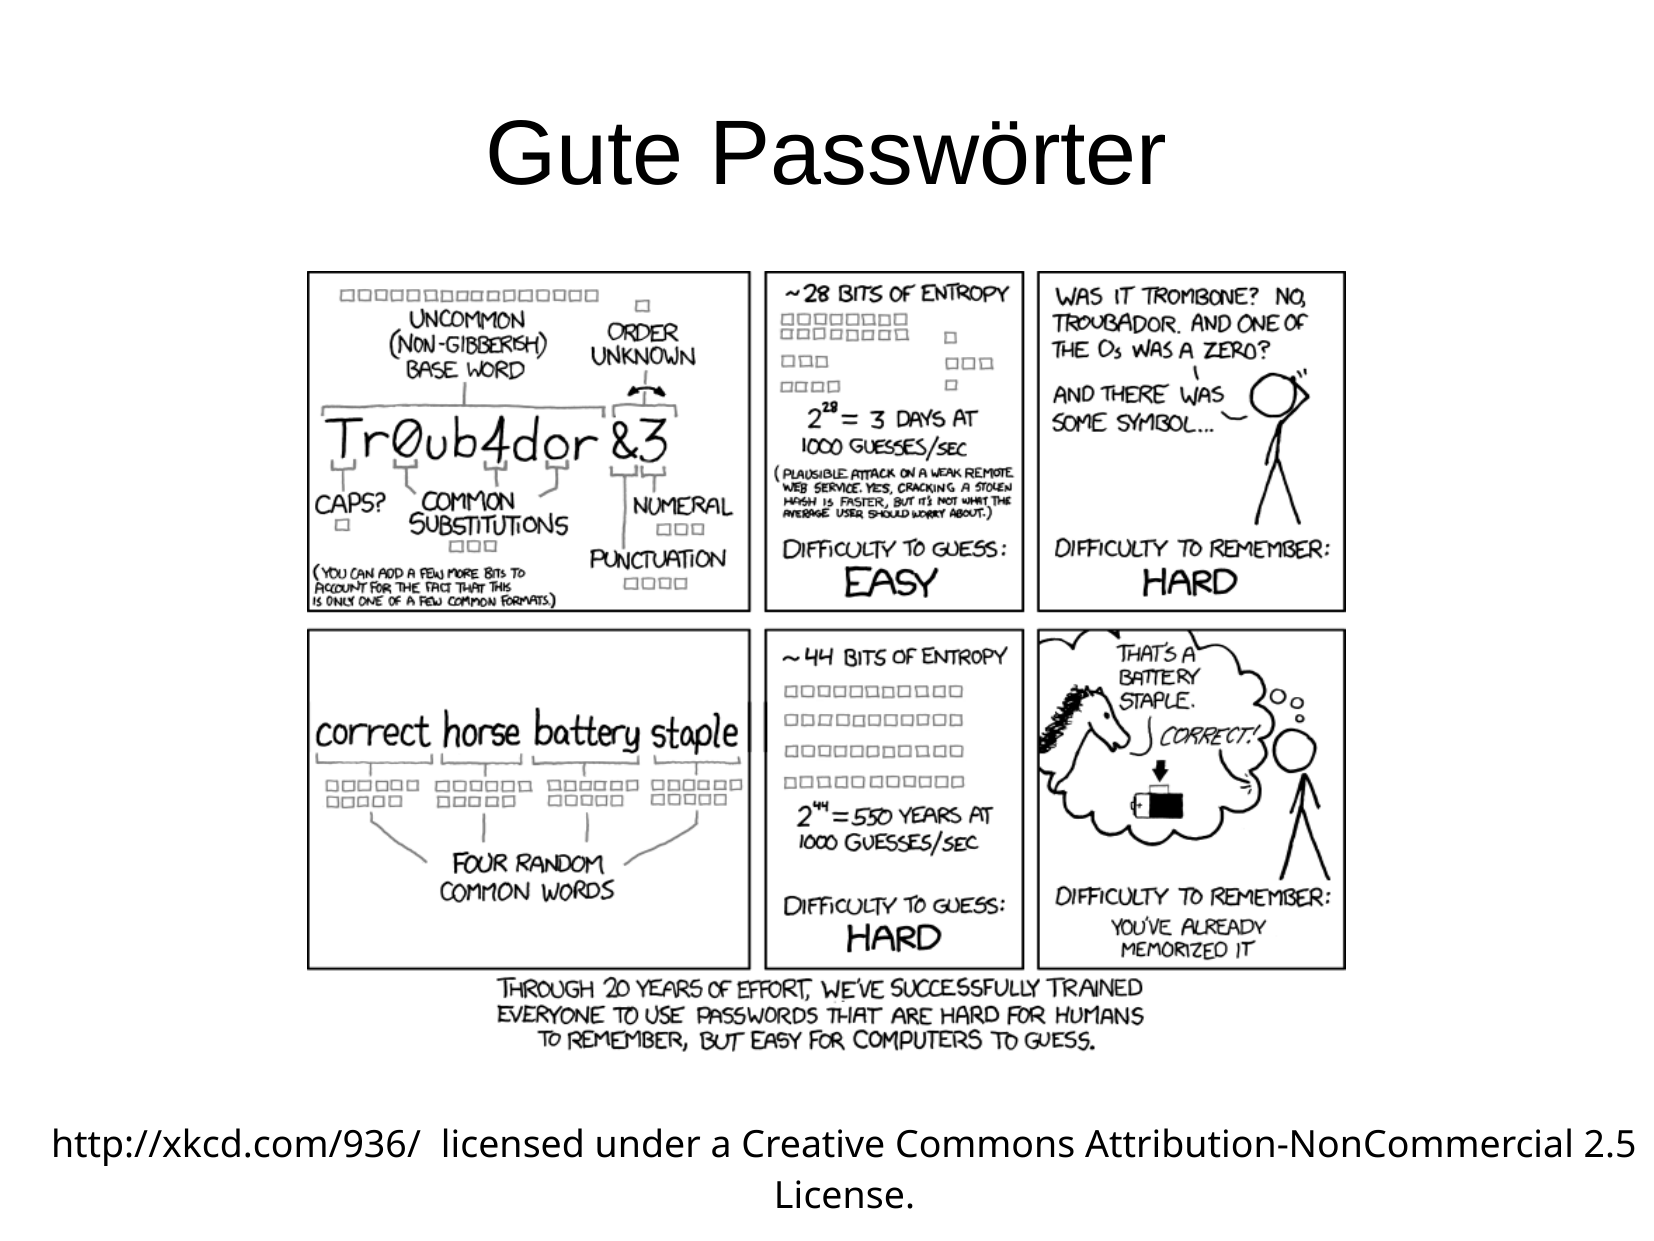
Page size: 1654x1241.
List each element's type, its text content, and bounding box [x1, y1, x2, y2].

title Gute Passwörter [82, 49, 1571, 257]
text_box http://xkcd.com/936/ licensed under a Creative Commons Attribution-NonCommercial 2.5 License. [35, 1110, 1654, 1213]
picture [307, 271, 1346, 1057]
